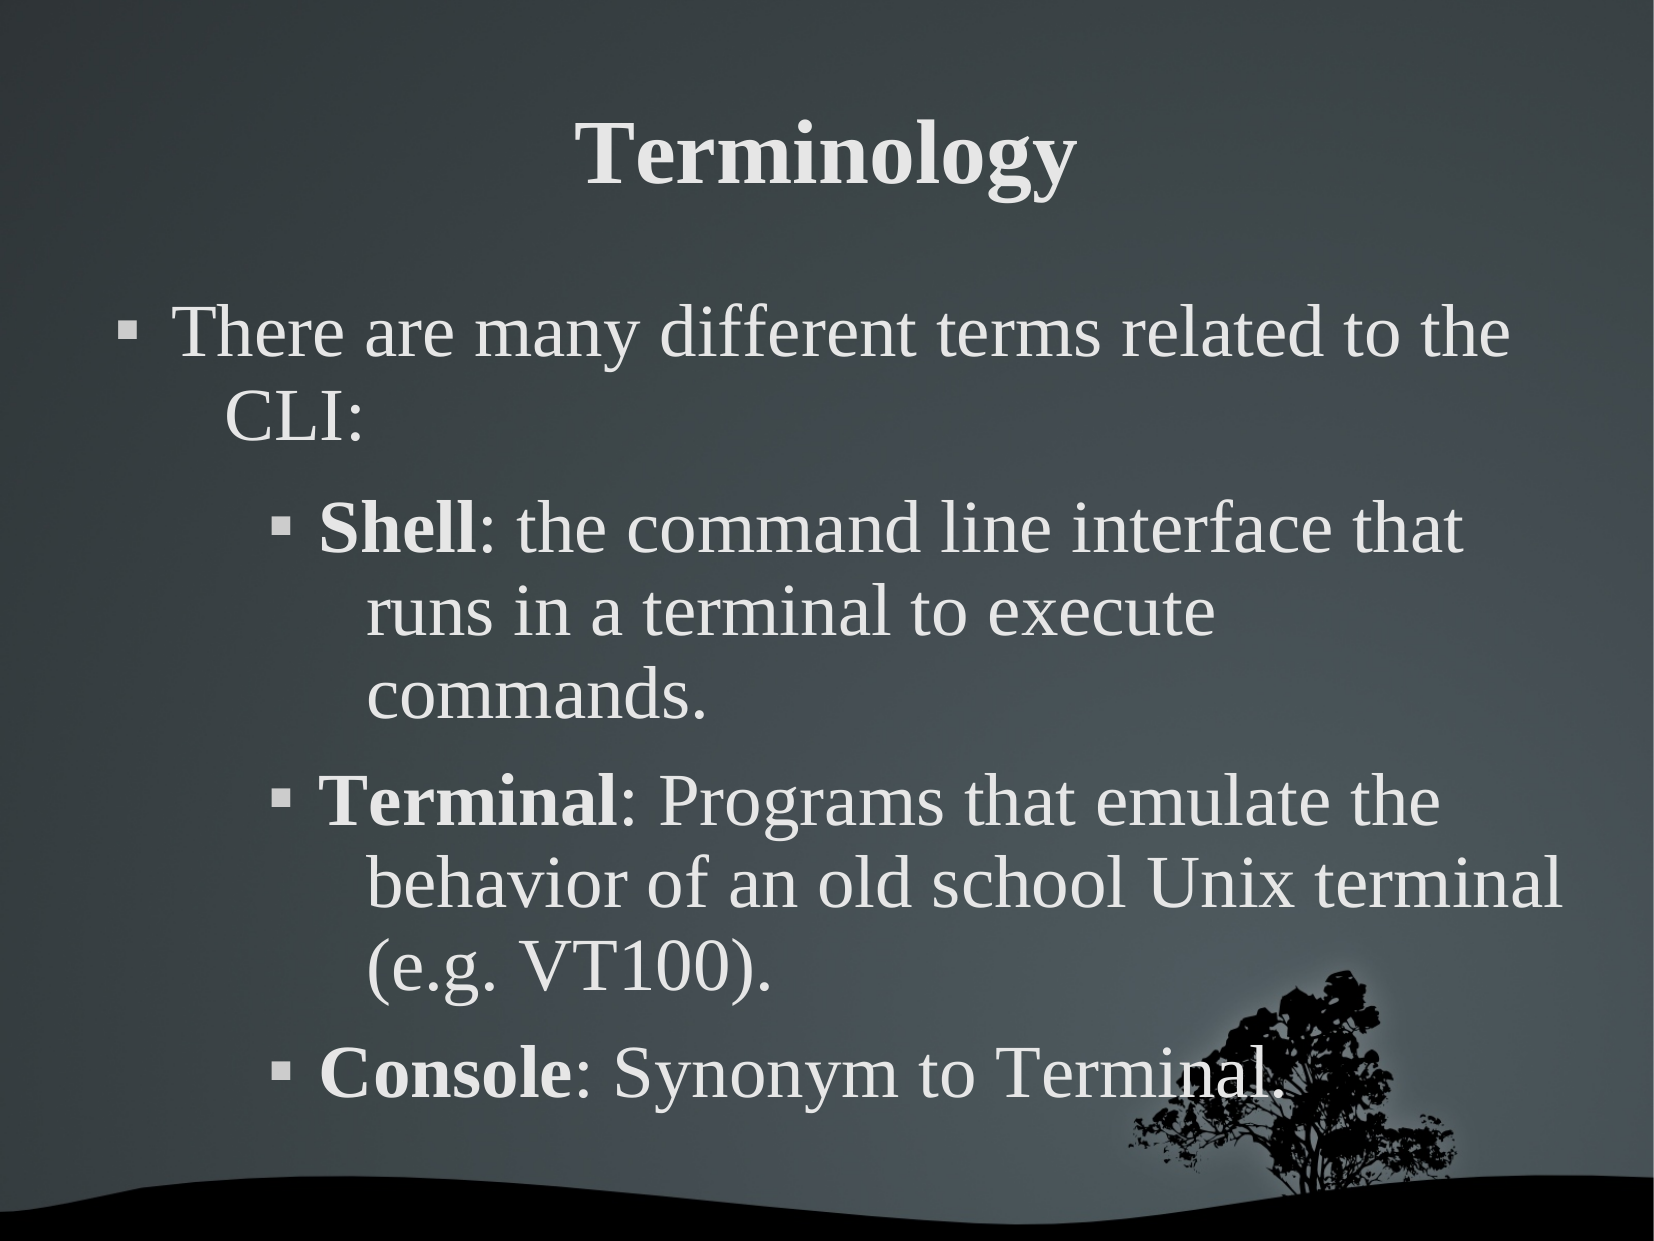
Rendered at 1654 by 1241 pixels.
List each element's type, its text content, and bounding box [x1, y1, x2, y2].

picture [0, 0, 1654, 1241]
list There are many different terms related to the CLI: Shell: the command line interface that runs in a terminal to execute commands. Terminal: Programs that emulate the behavior of an old school Unix terminal (e.g. VT100). Console: Synonym to Terminal. [82, 290, 1571, 1114]
title Terminology [82, 49, 1571, 257]
